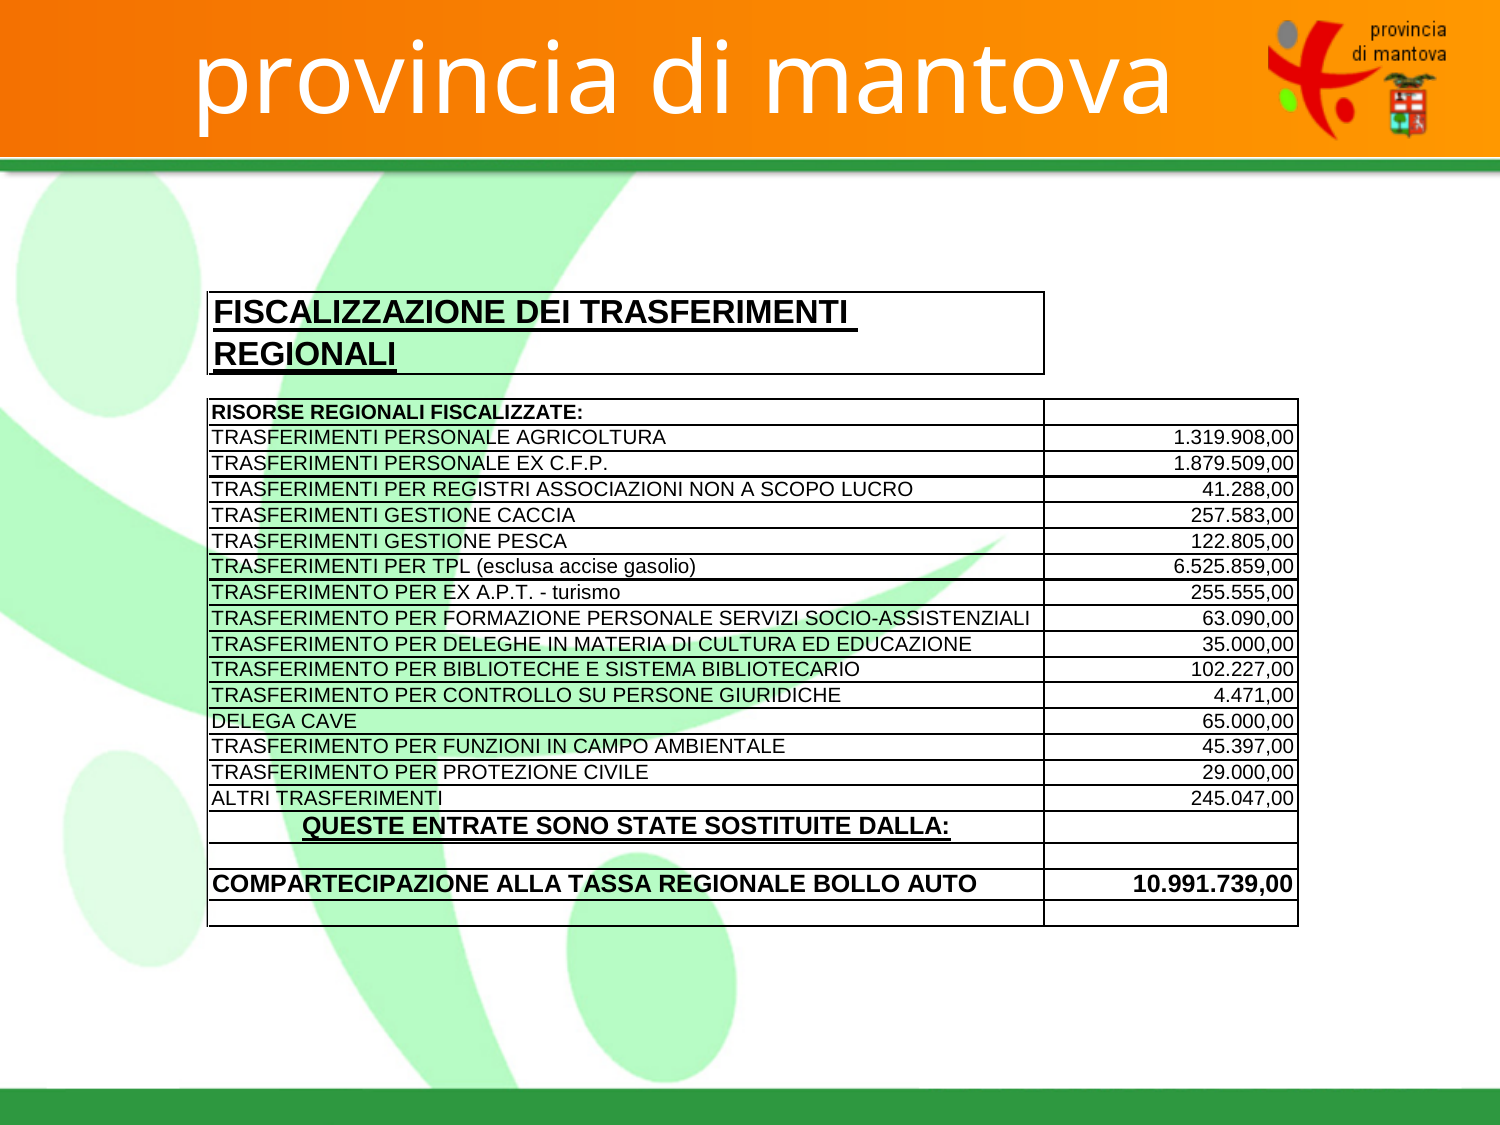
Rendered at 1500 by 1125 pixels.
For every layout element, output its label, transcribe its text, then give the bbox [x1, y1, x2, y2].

picture [1267, 15, 1452, 142]
picture [0, 157, 1500, 1125]
text_box provincia di mantova [176, 5, 1205, 142]
